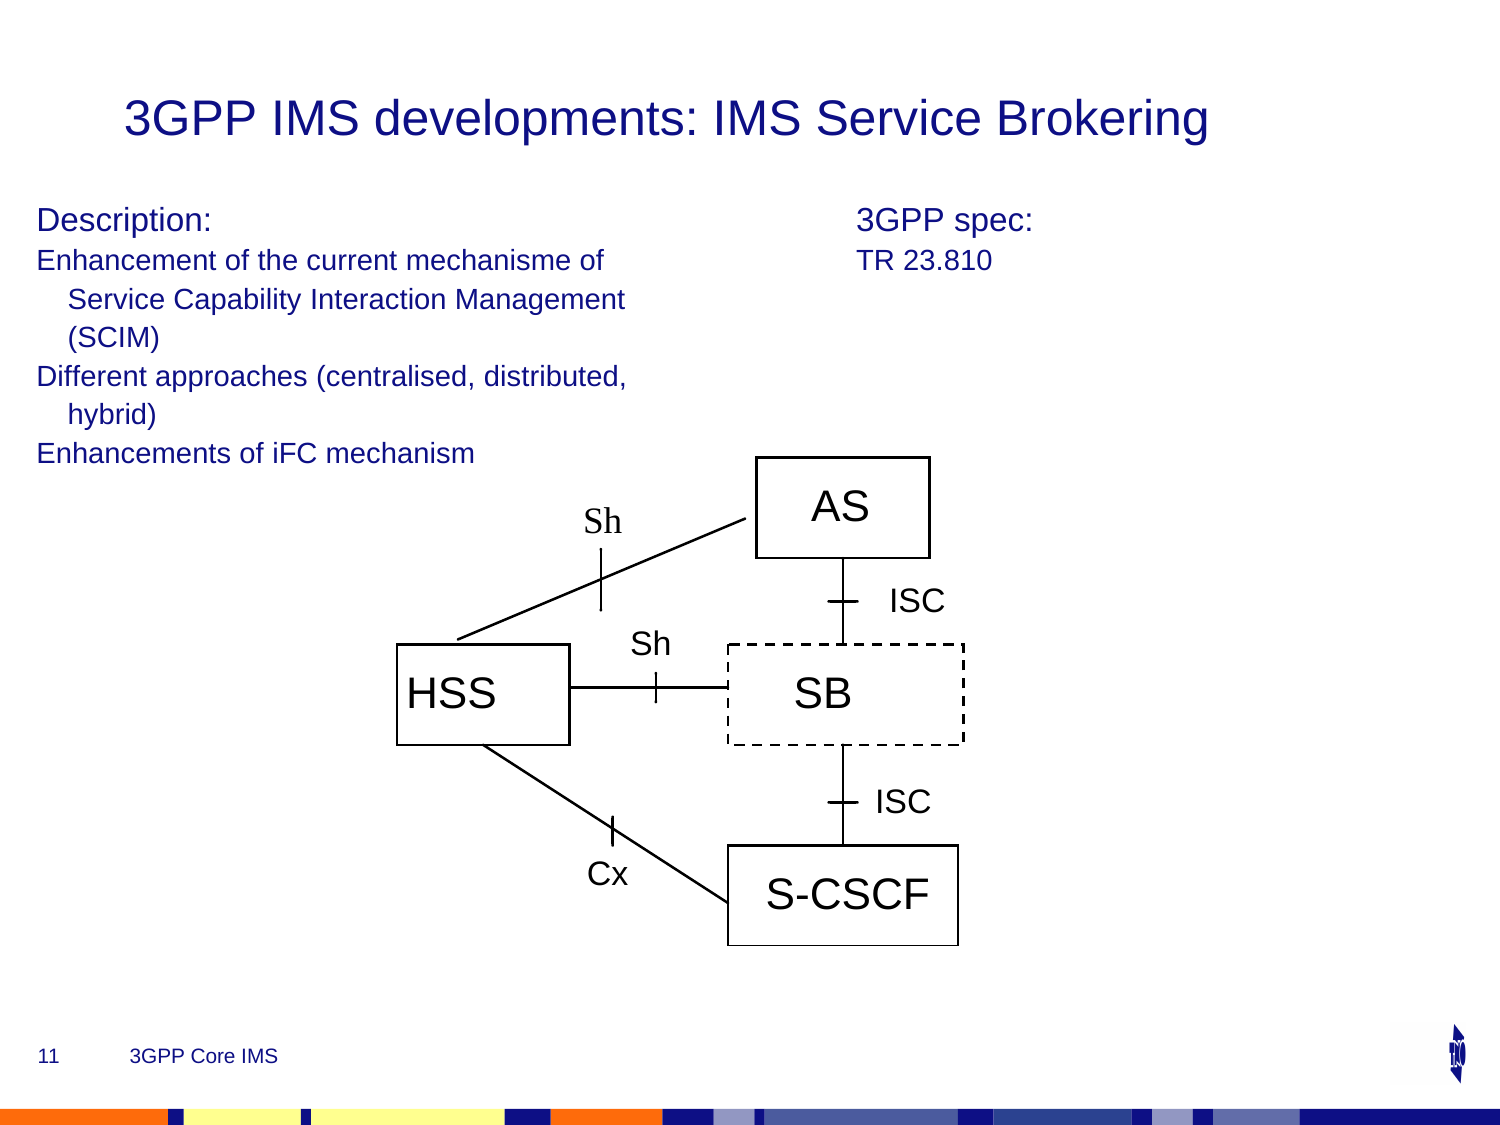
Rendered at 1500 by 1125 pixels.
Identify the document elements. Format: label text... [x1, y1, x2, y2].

text_box Description: Enhancement of the current mechanisme of Service Capability Interaction Management (SCIM) Different approaches (centralised, distributed, hybrid) Enhancements of iFC mechanism [36, 194, 644, 587]
title 3GPP IMS developments: IMS Service Brokering [123, 90, 1364, 225]
chart [395, 456, 1130, 946]
text_box 3GPP spec: TR 23.810 [856, 194, 1464, 905]
